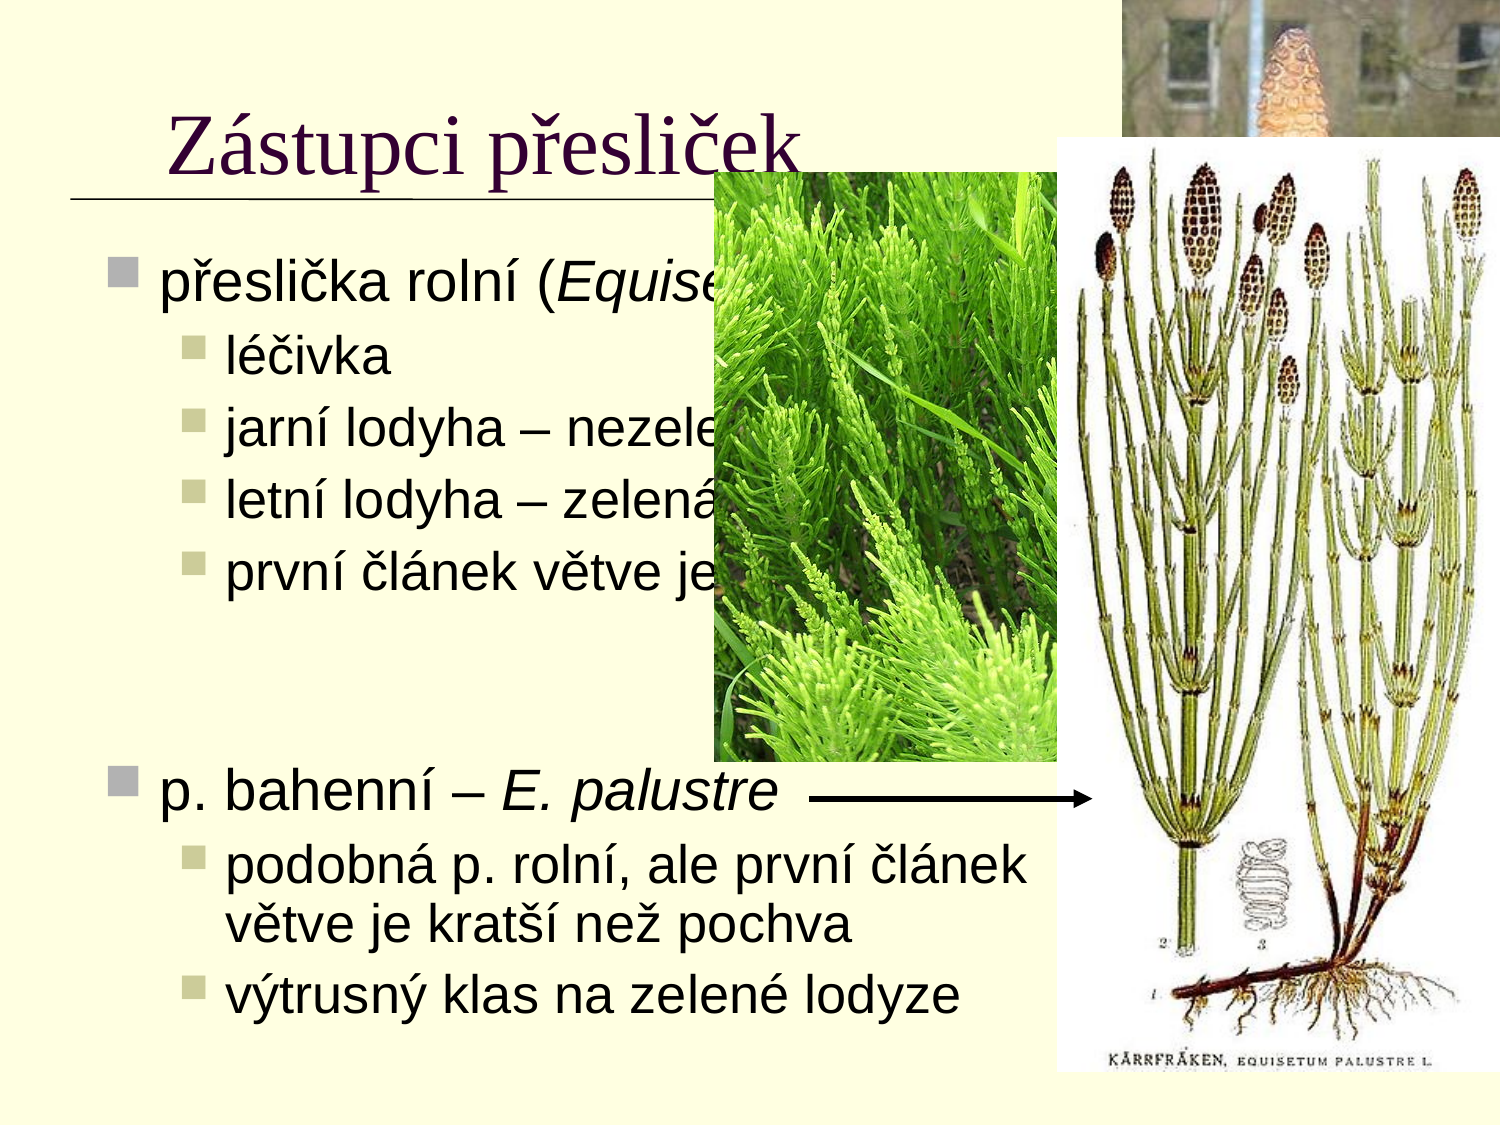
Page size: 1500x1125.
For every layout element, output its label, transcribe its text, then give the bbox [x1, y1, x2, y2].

title Zástupci přesliček [150, 45, 1122, 234]
picture [714, 0, 1500, 1072]
list přeslička rolní (Equisetum arvense) léčivka jarní lodyha – nezelená, fertilní = sporofyl letní lodyha – zelená, sterilní = trofofyl první článek větve je delší než lodyžní pochva p. bahenní – E. palustre podobná p. rolní, ale první článek větve je kratší než pochva výtrusný klas na zelené lodyze [88, 243, 1057, 1071]
